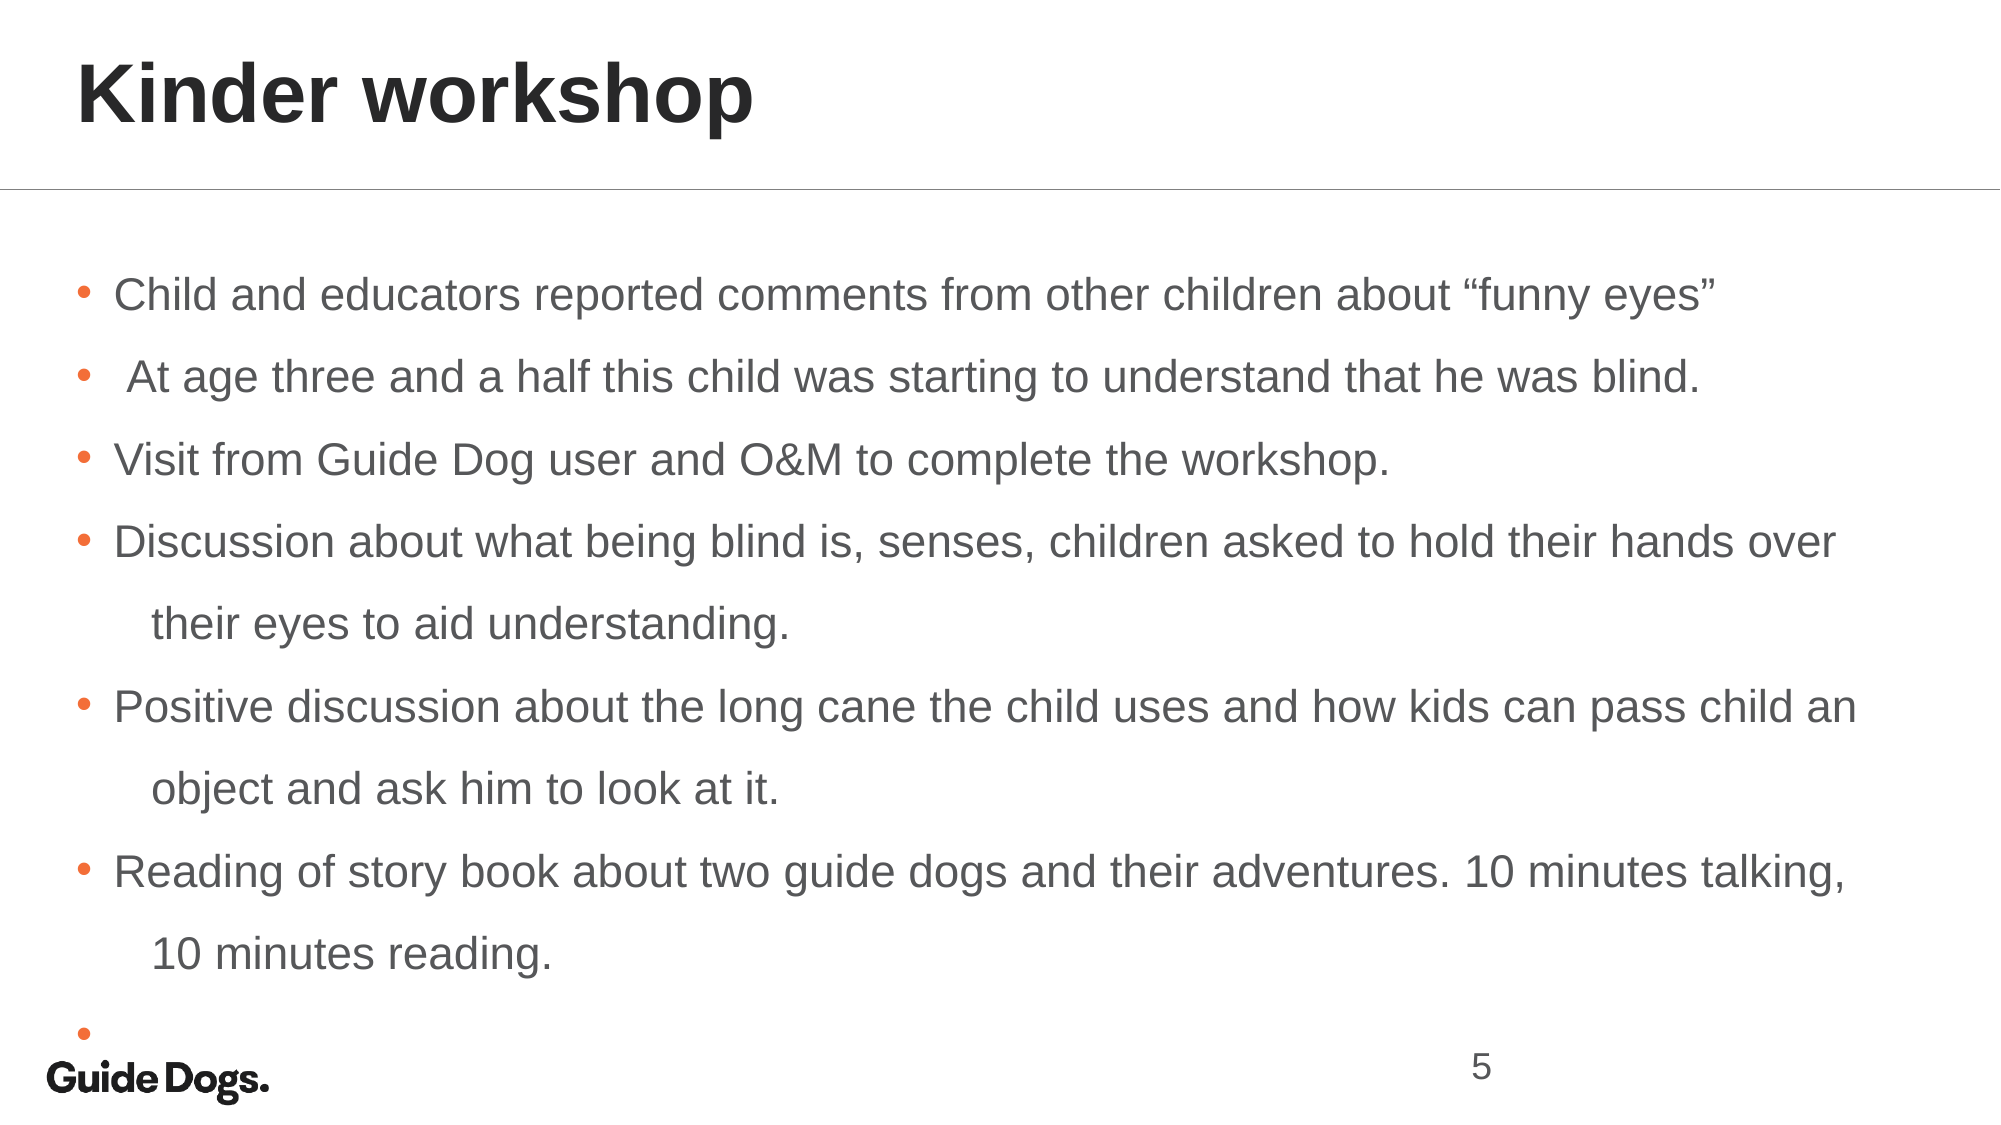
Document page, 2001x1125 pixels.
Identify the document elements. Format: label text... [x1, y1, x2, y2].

title Kinder workshop [61, 30, 1907, 160]
list Child and educators reported comments from other children about “funny eyes” At age three and a half this child was starting to understand that he was blind. Visit from Guide Dog user and O&M to complete the workshop. Discussion about what being blind is, senses, children asked to hold their hands over their eyes to aid understanding. Positive discussion about the long cane the child uses and how kids can pass child an object and ask him to look at it. Reading of story book about two guide dogs and their adventures. 10 minutes talking, 10 minutes reading. [61, 229, 1907, 995]
text_box [1456, 1034, 1907, 1095]
